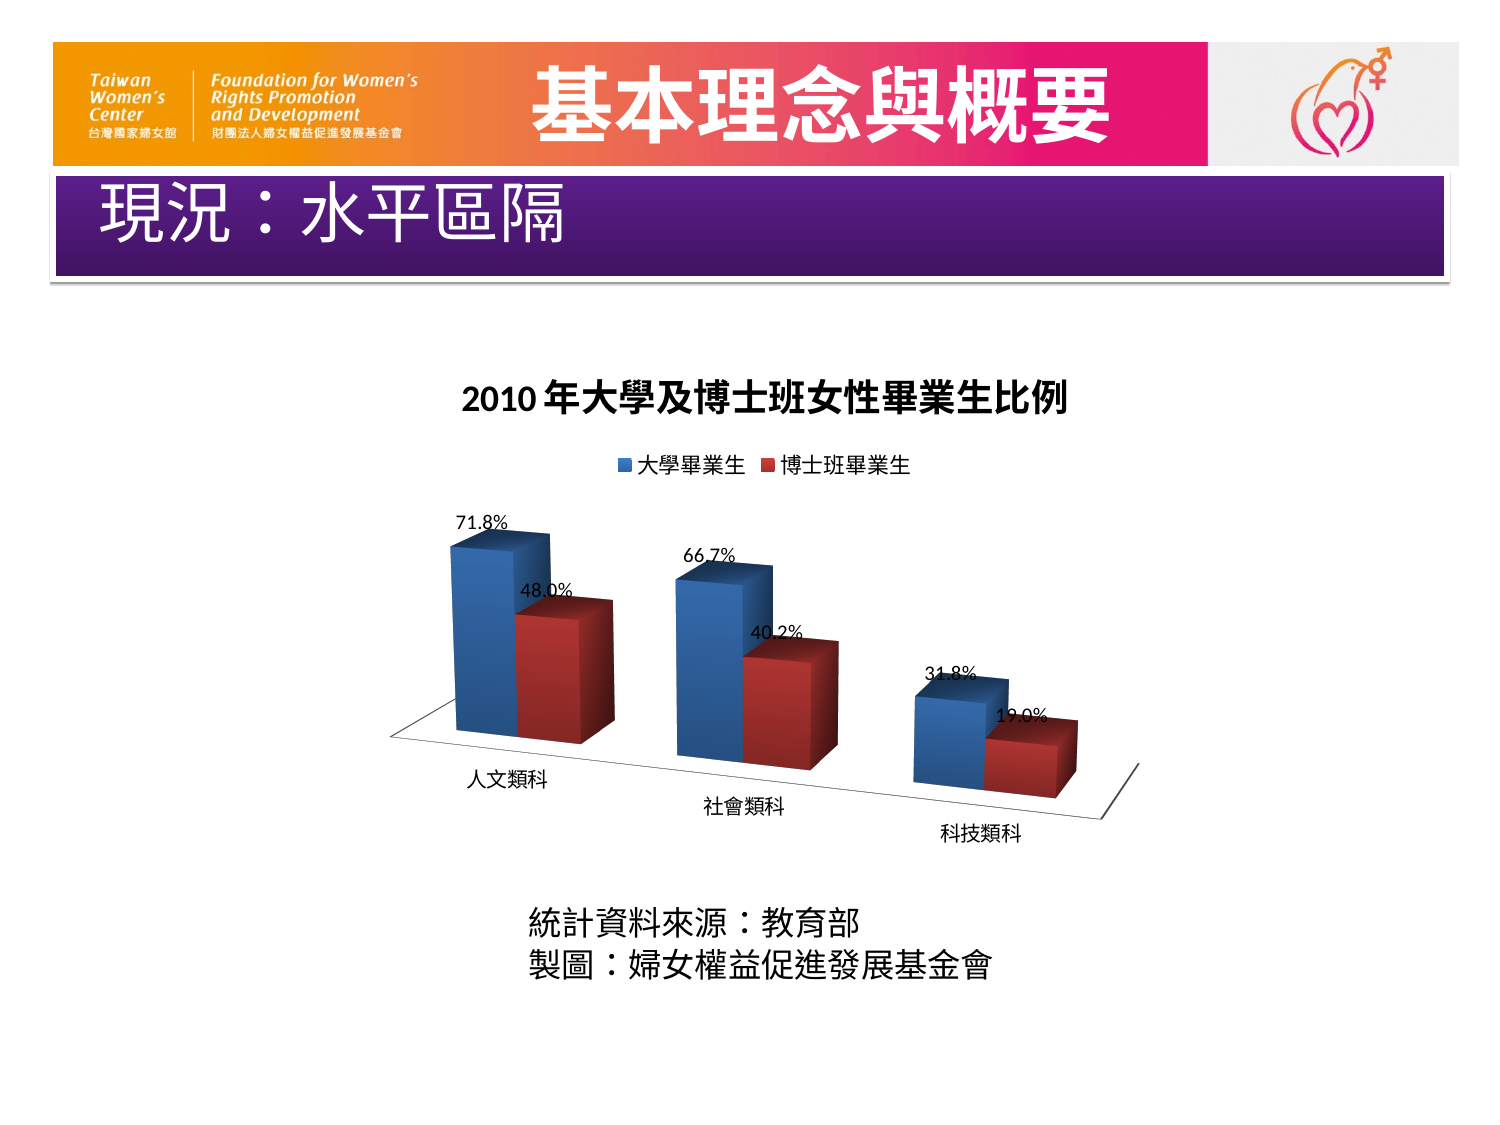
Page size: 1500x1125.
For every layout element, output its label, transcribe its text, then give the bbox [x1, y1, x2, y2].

text_box 統計資料來源：教育部 製圖：婦女權益促進發展基金會 [514, 893, 1045, 992]
title 基本理念與概要 [218, 45, 1426, 161]
text_box 現況：水平區隔 [53, 172, 1447, 279]
chart [312, 338, 1217, 859]
